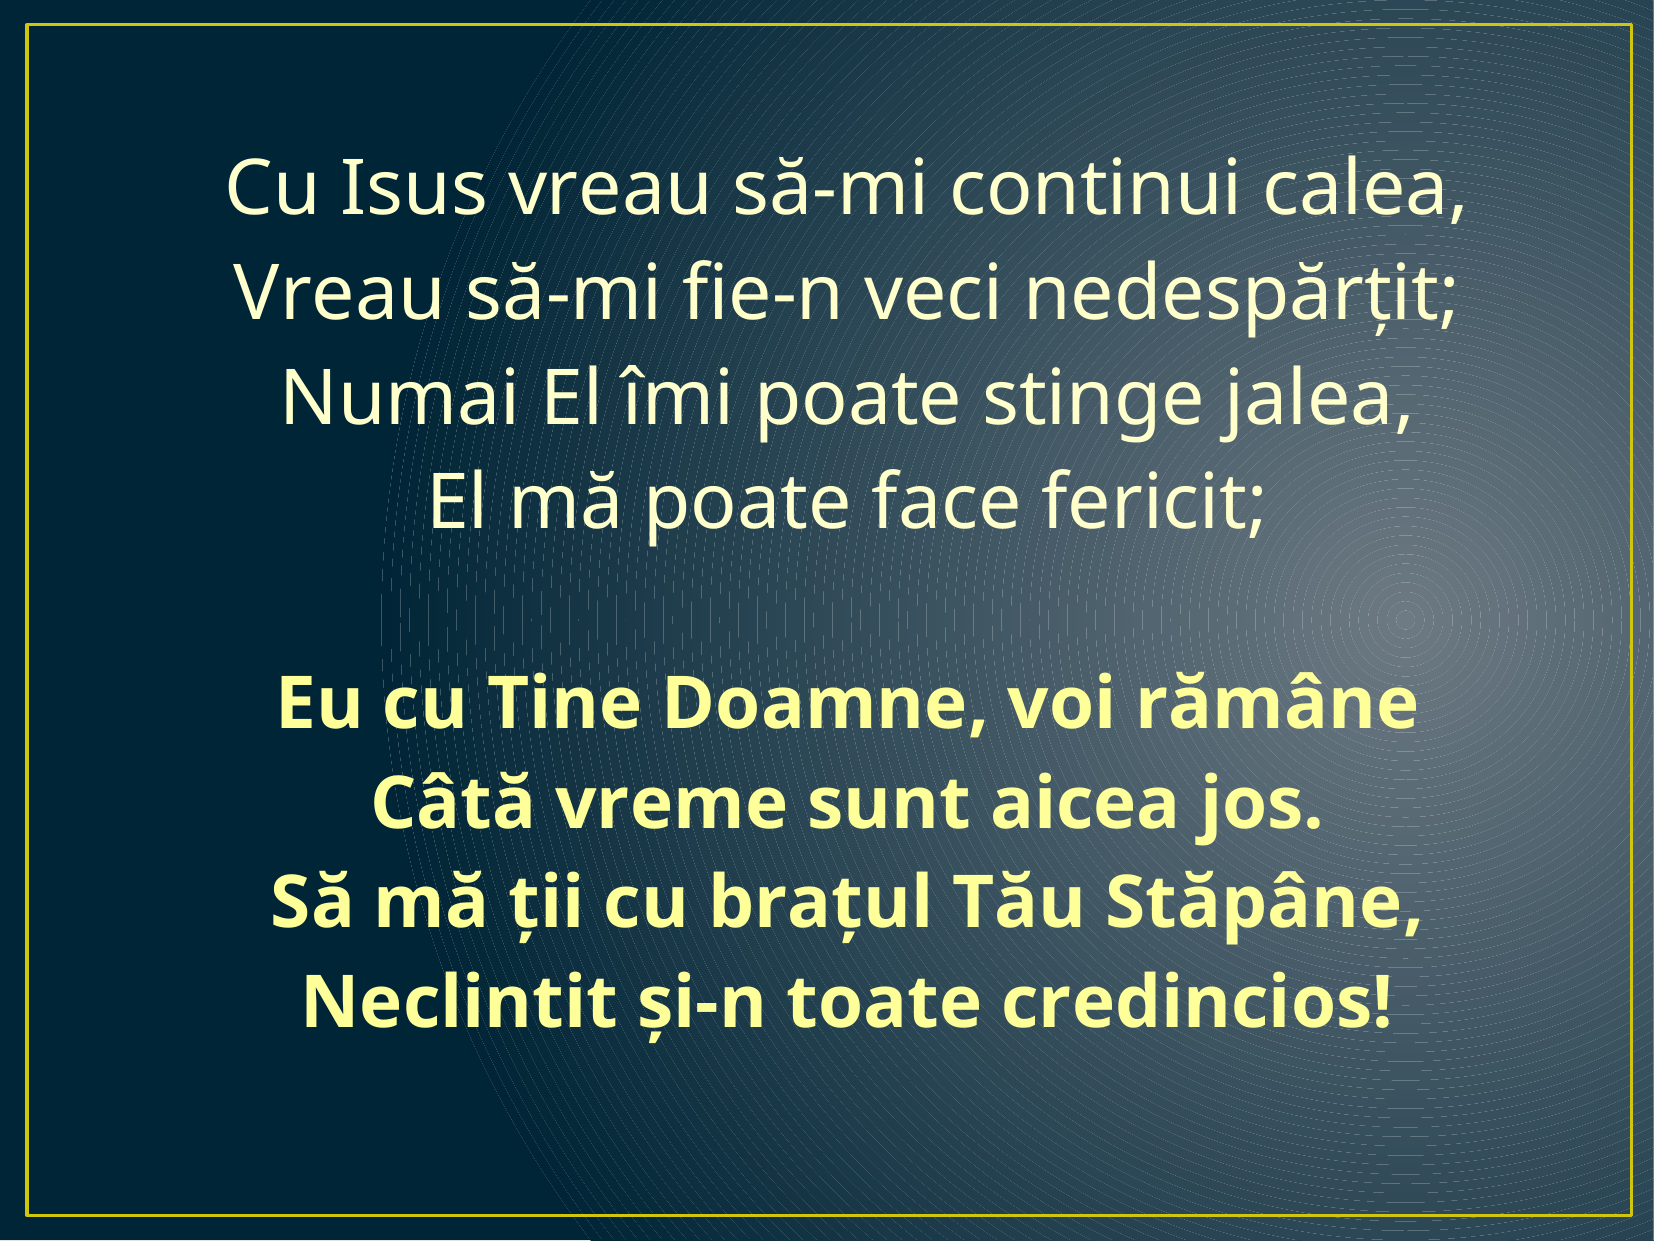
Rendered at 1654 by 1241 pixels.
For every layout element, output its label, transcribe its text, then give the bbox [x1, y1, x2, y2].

text_box Cu Isus vreau să-mi continui calea, Vreau să-mi fie-n veci nedespărţit; Numai El îmi poate stinge jalea, El mă poate face fericit; Eu cu Tine Doamne, voi rămâne Câtă vreme sunt aicea jos. Să mă ţii cu braţul Tău Stăpâne, Neclintit şi-n toate credincios! [120, 125, 1576, 1048]
